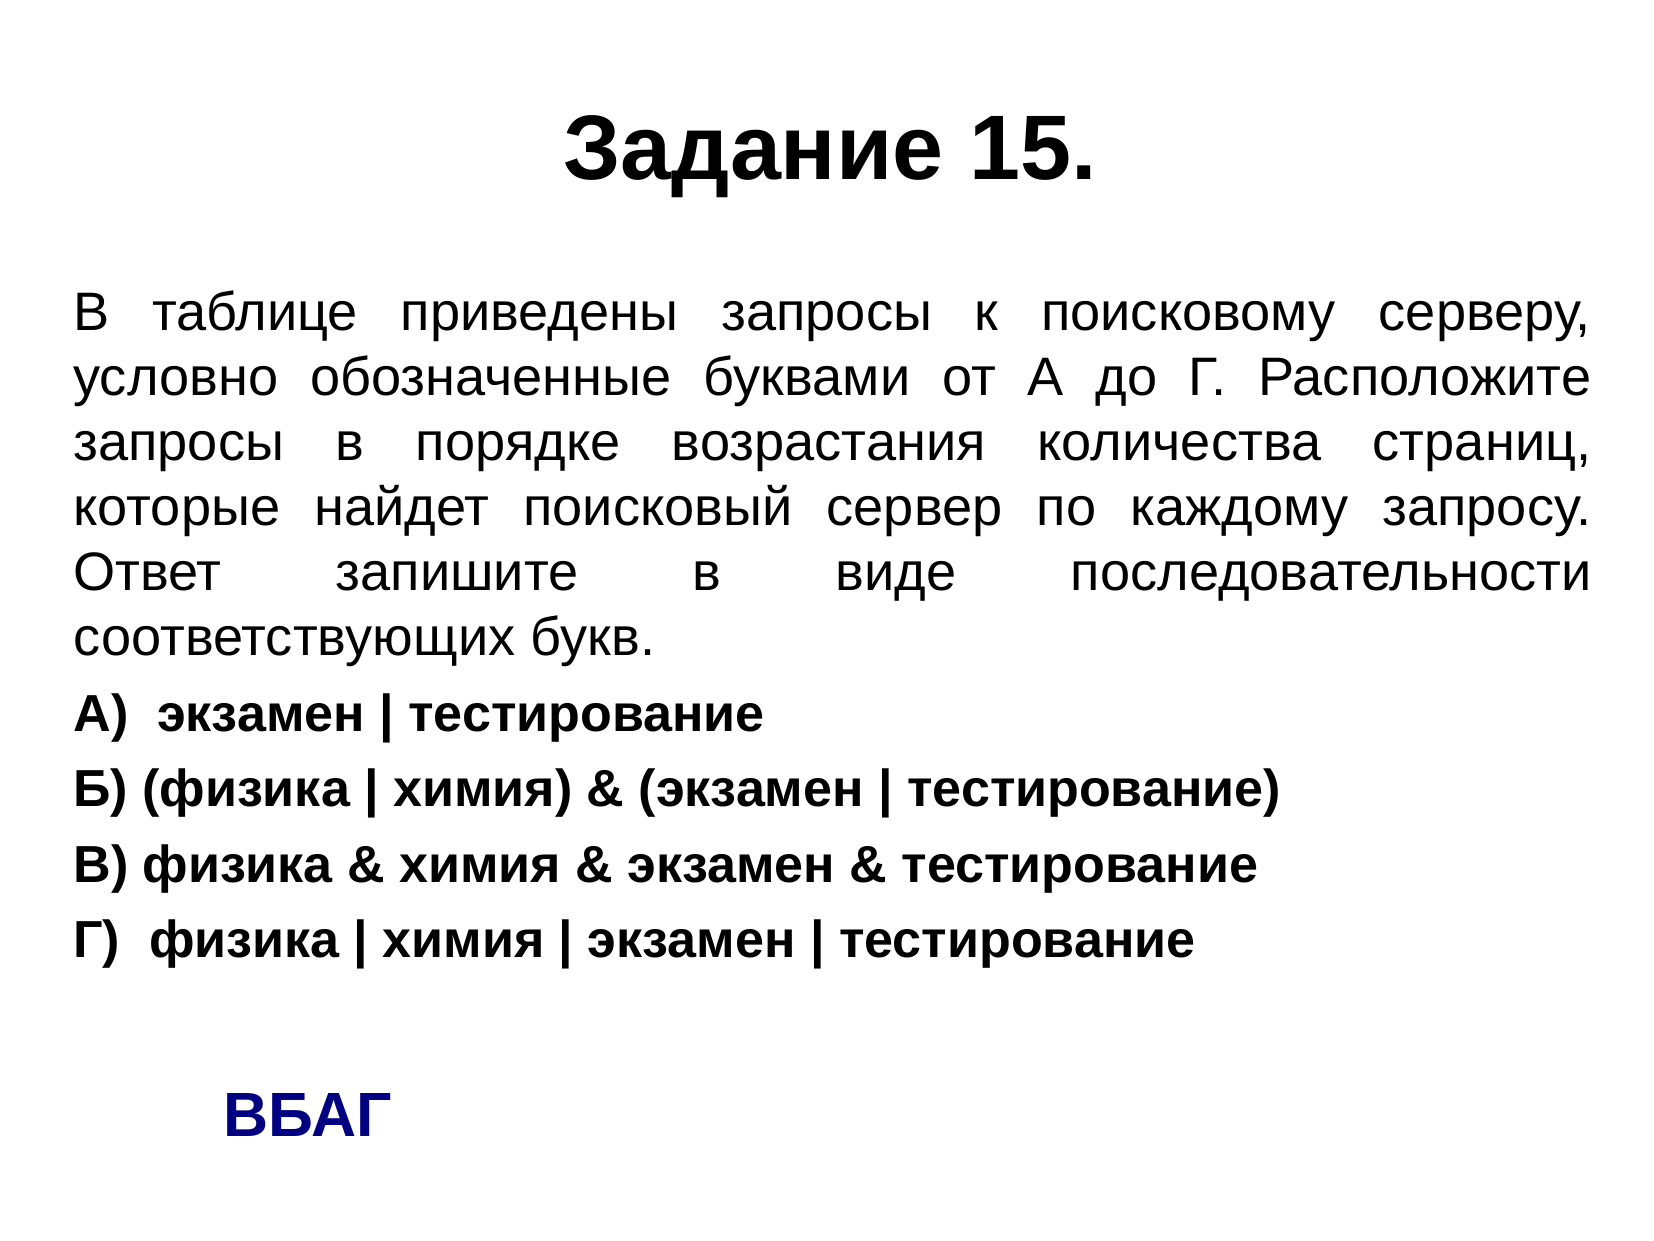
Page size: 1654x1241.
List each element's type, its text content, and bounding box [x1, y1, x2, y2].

title Задание 15. [82, 68, 1571, 268]
list В таблице приведены запросы к поисковому серверу, условно обозначенные буквами от А до Г. Расположите запросы в порядке возрастания количества страниц, которые найдет поисковый сервер по каждому запросу. Ответ запишите в виде последовательности соответствующих букв. А) экзамен | тестирование Б) (физика | химия) & (экзамен | тестирование) В) физика & химия & экзамен & тестирование Г) физика | химия | экзамен | тестирование ВБАГ [58, 268, 1609, 1194]
